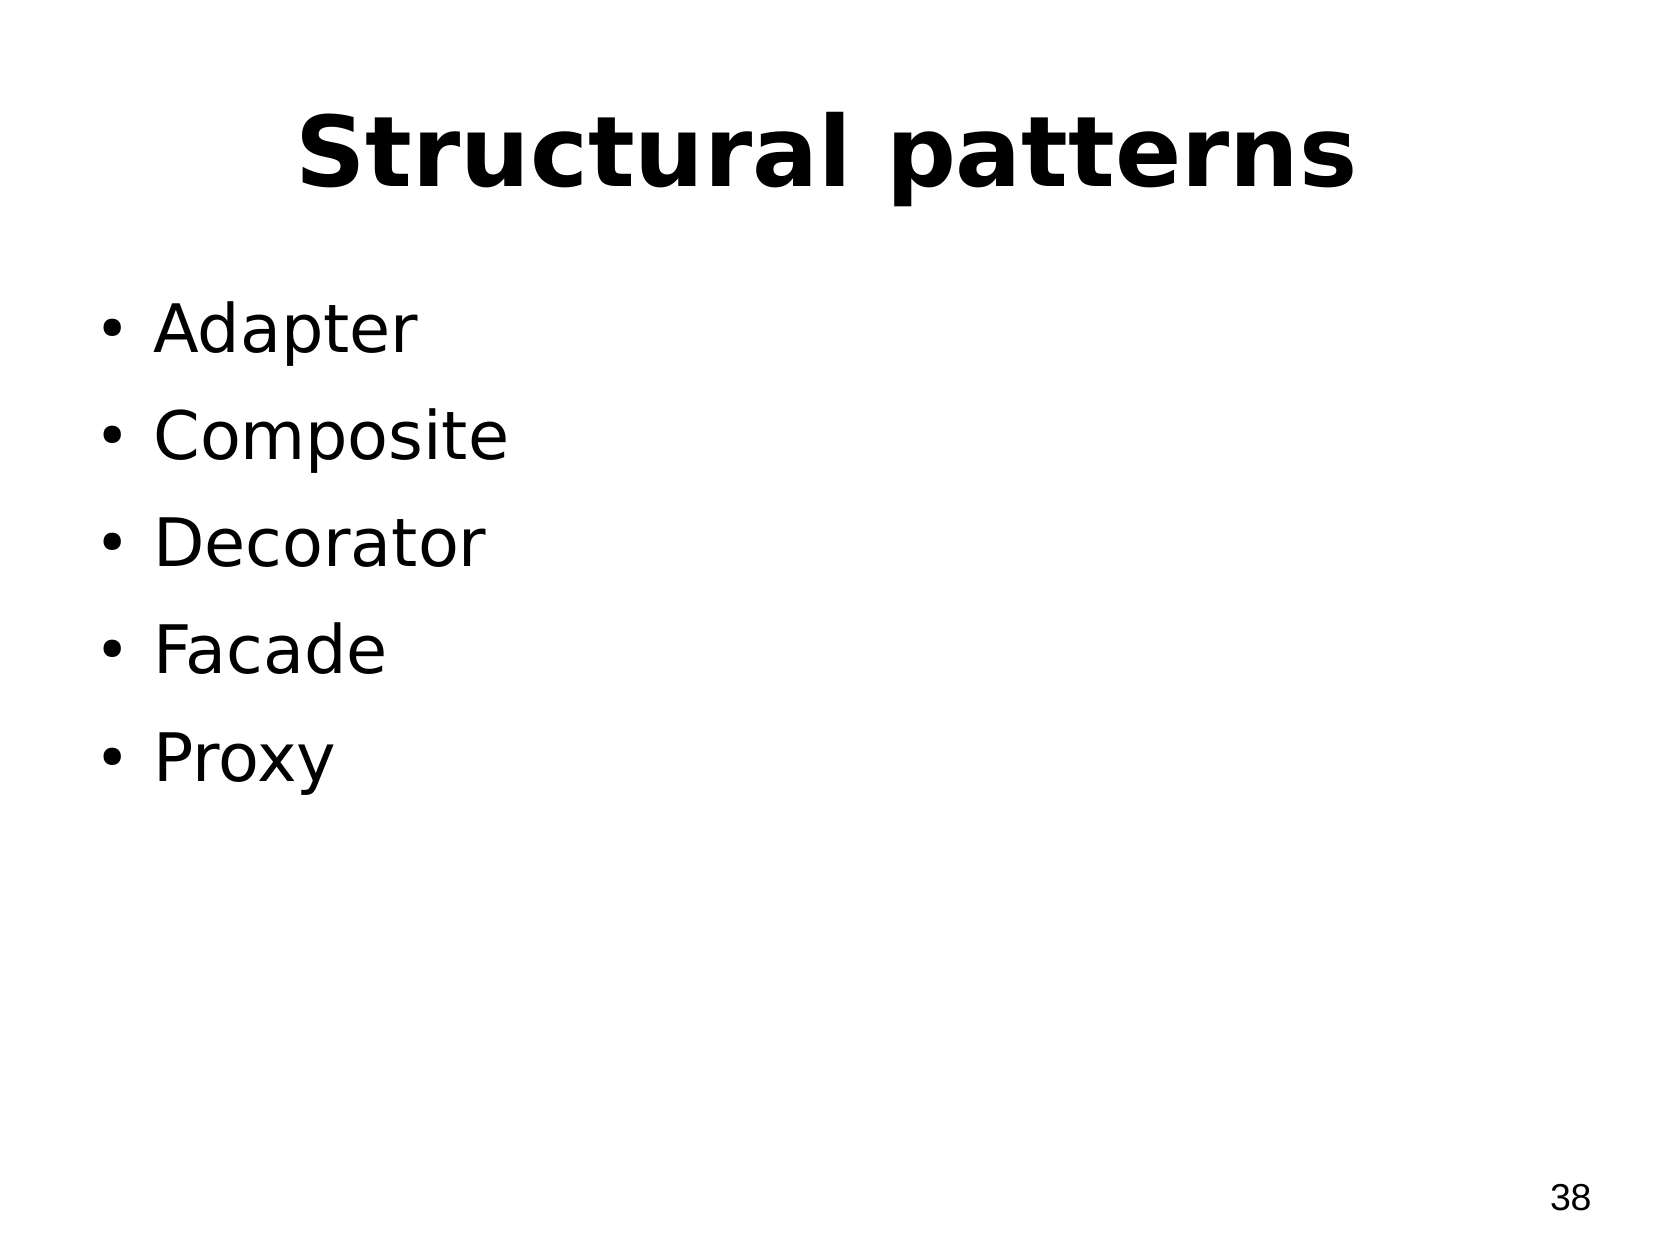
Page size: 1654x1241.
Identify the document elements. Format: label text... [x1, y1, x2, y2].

list Adapter Composite Decorator Facade Proxy [82, 290, 1571, 1010]
title Structural patterns [82, 96, 1571, 210]
